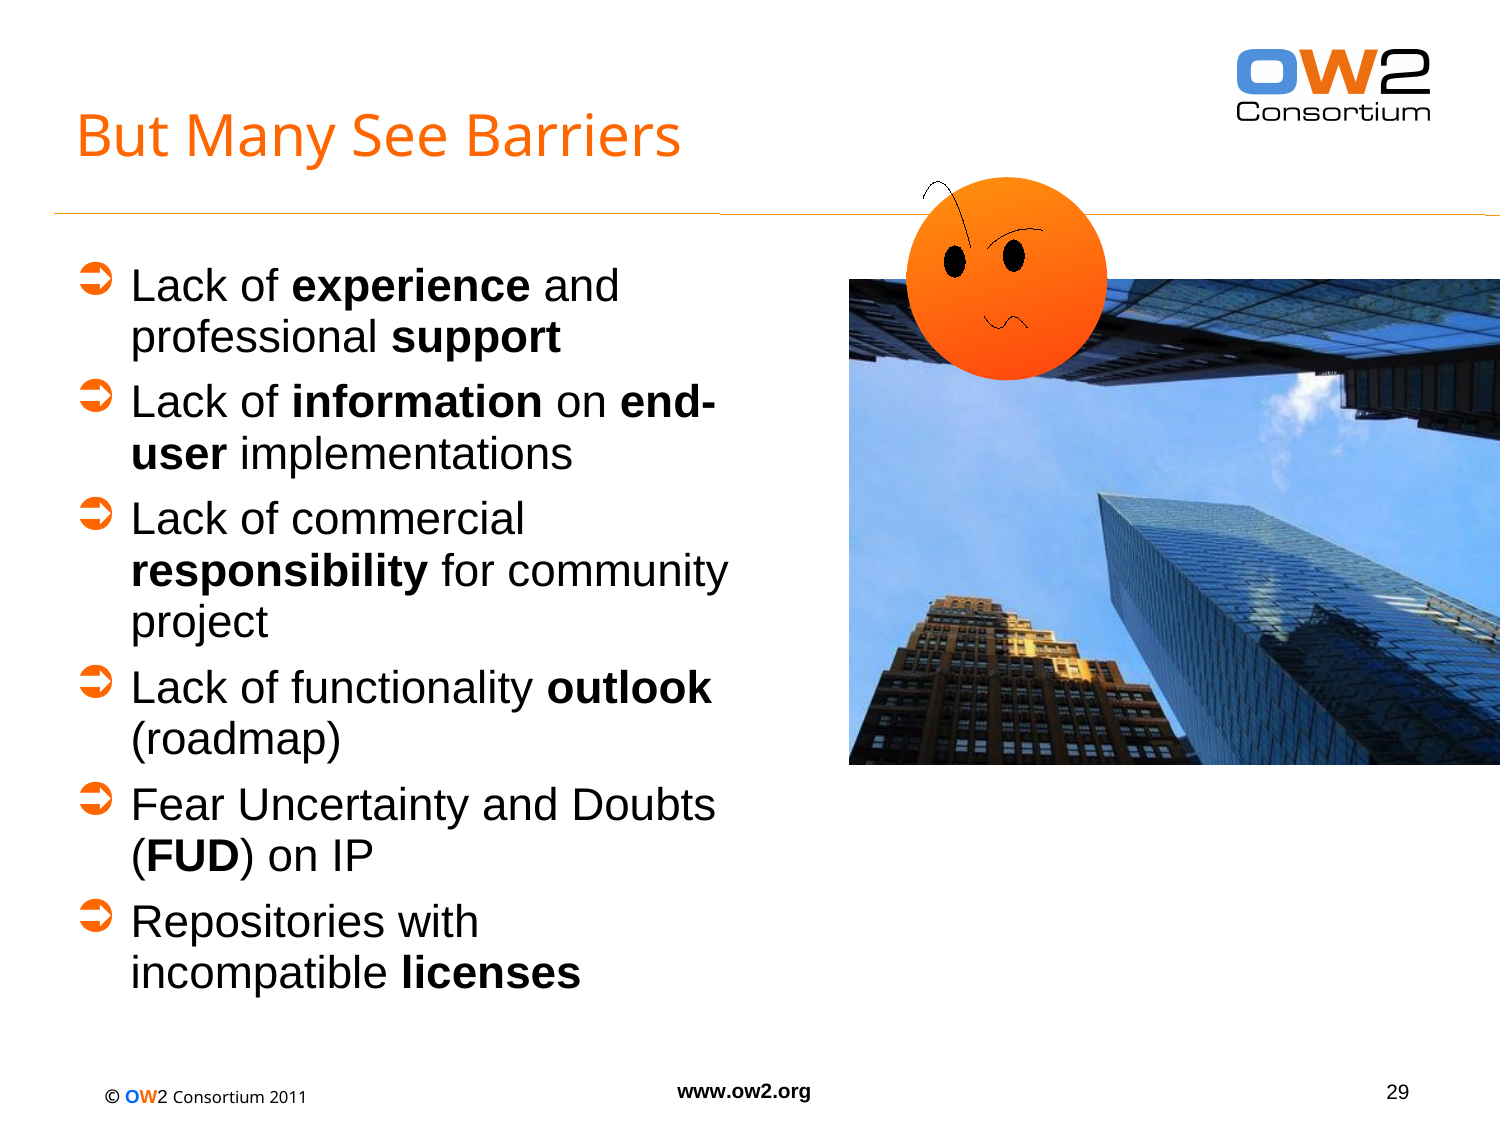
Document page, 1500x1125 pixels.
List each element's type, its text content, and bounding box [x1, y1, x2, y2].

title But Many See Barriers [74, 45, 1175, 214]
text_box [906, 177, 1108, 381]
picture [849, 279, 1500, 765]
list Lack of experience and professional support Lack of information on end-user implementations Lack of commercial responsibility for community project Lack of functionality outlook (roadmap) Fear Uncertainty and Doubts (FUD) on IP Repositories with incompatible licenses [74, 259, 734, 1002]
